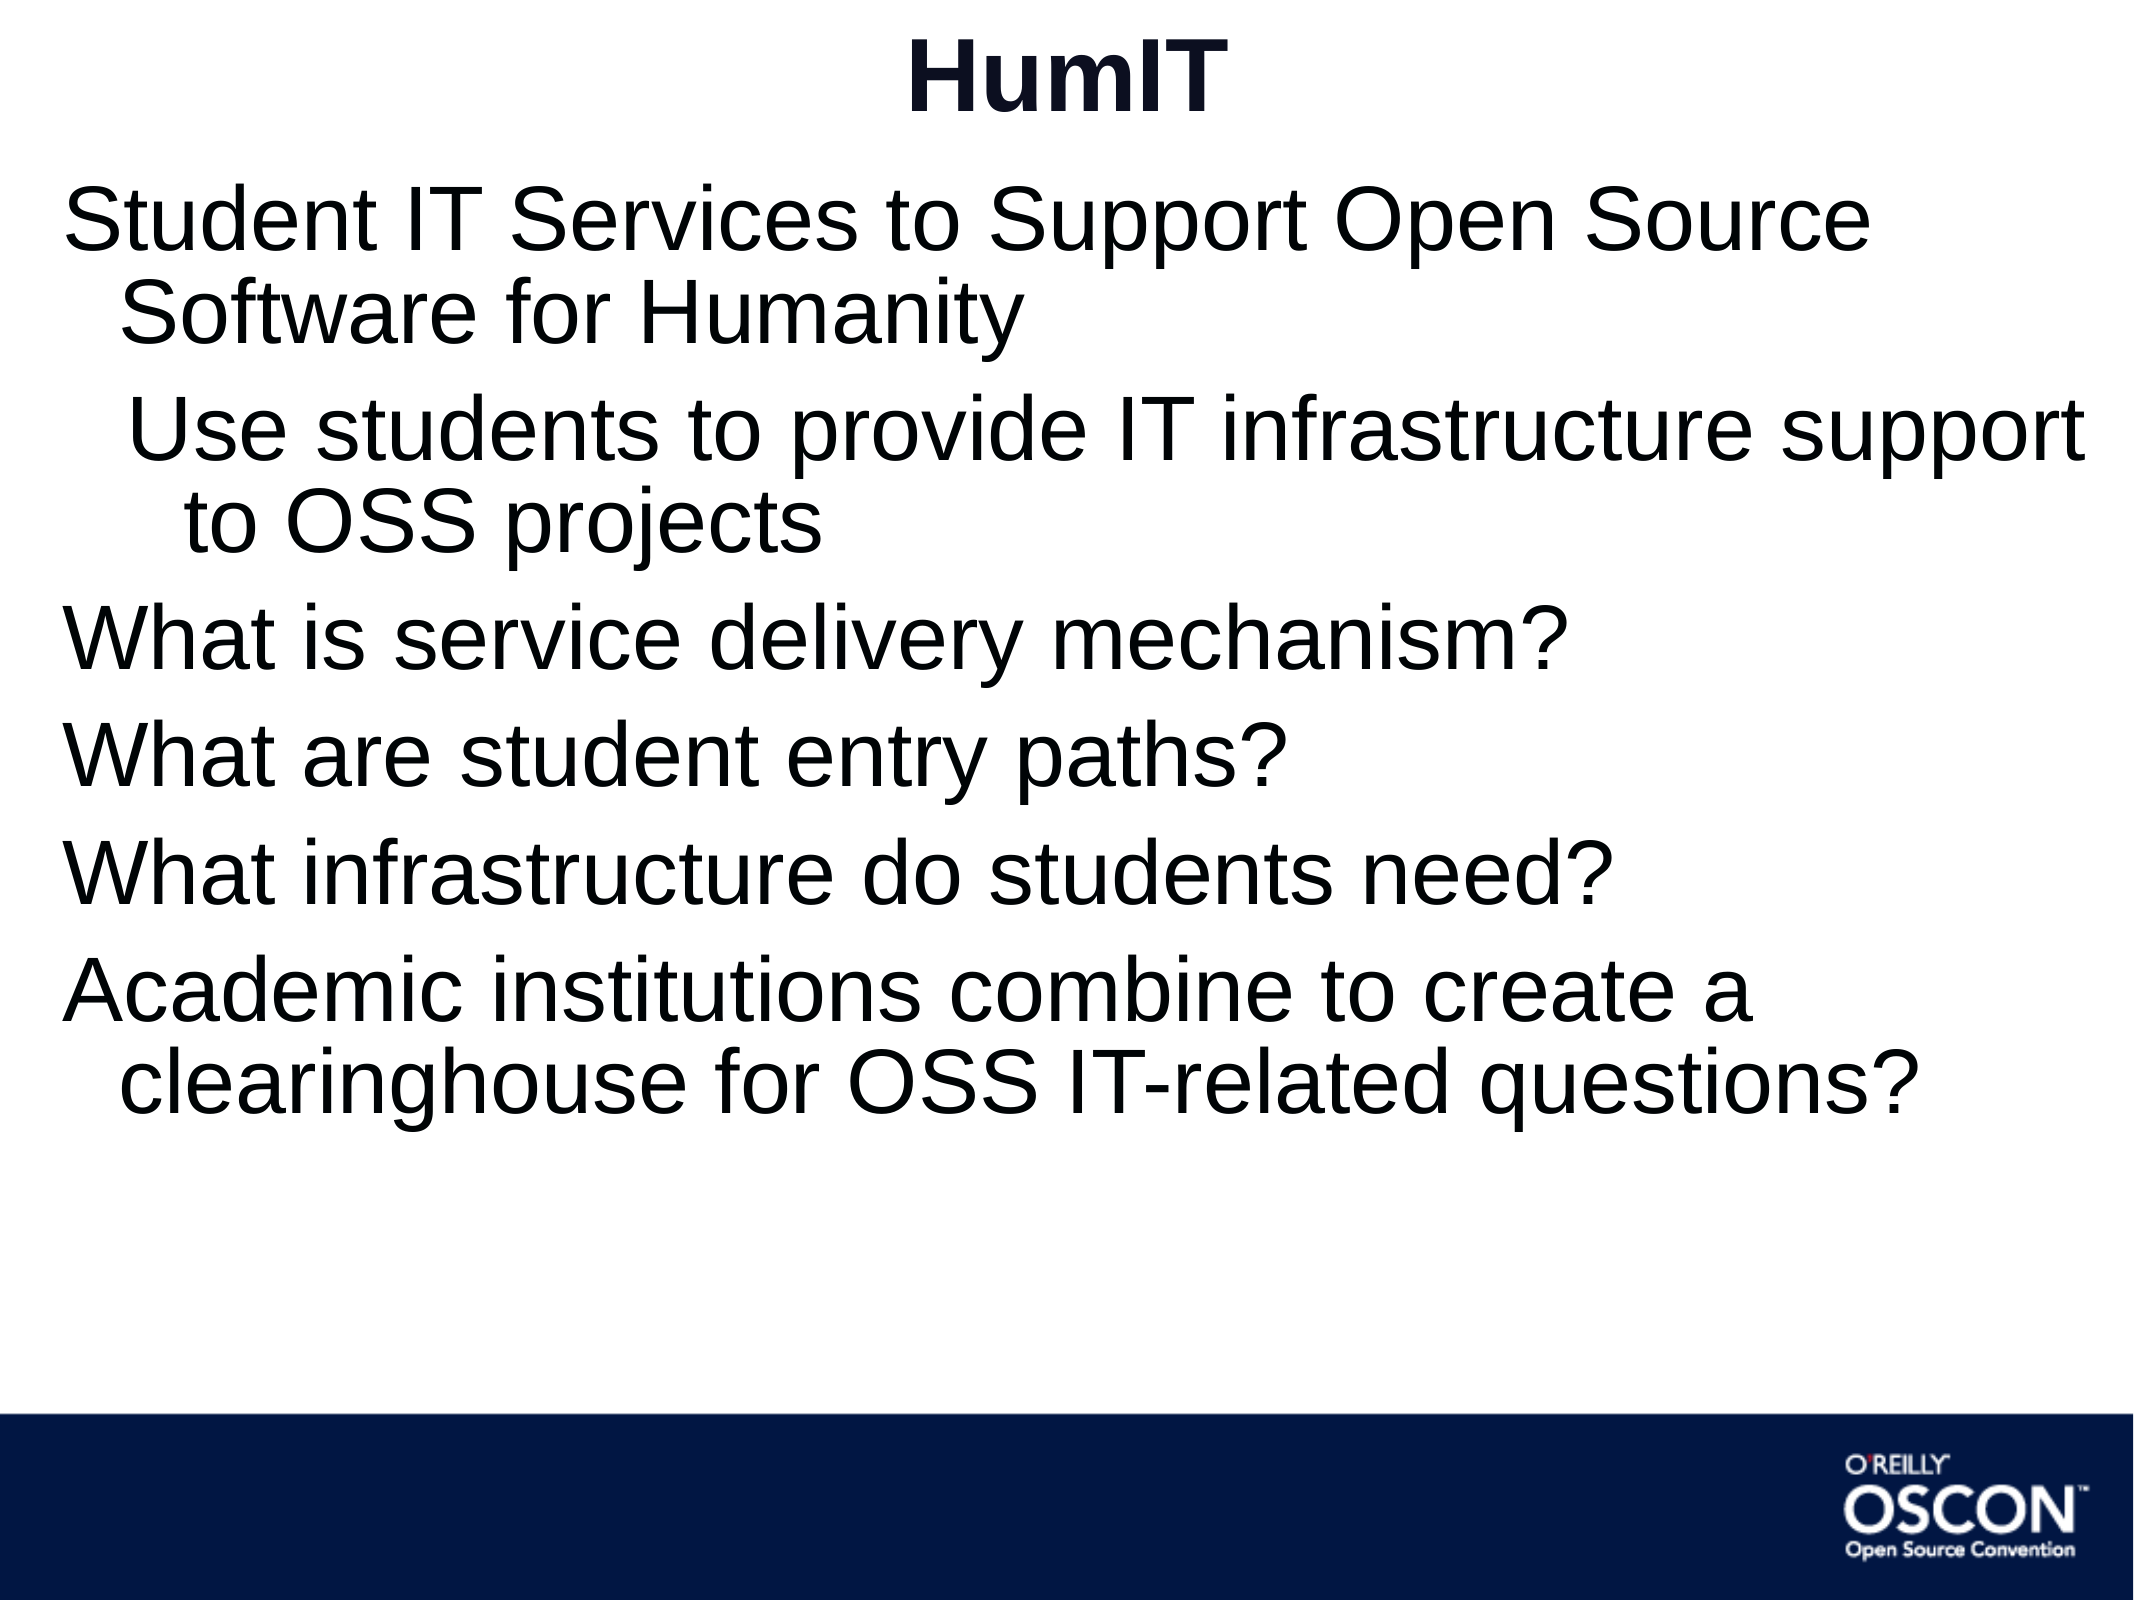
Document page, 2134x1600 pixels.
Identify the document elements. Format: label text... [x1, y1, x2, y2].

list Student IT Services to Support Open Source Software for Humanity Use students to provide IT infrastructure support to OSS projects What is service delivery mechanism? What are student entry paths? What infrastructure do students need? Academic institutions combine to create a clearinghouse for OSS IT-related questions? [47, 168, 2100, 1244]
picture [0, 0, 2134, 1600]
title HumIT [41, 0, 2094, 152]
